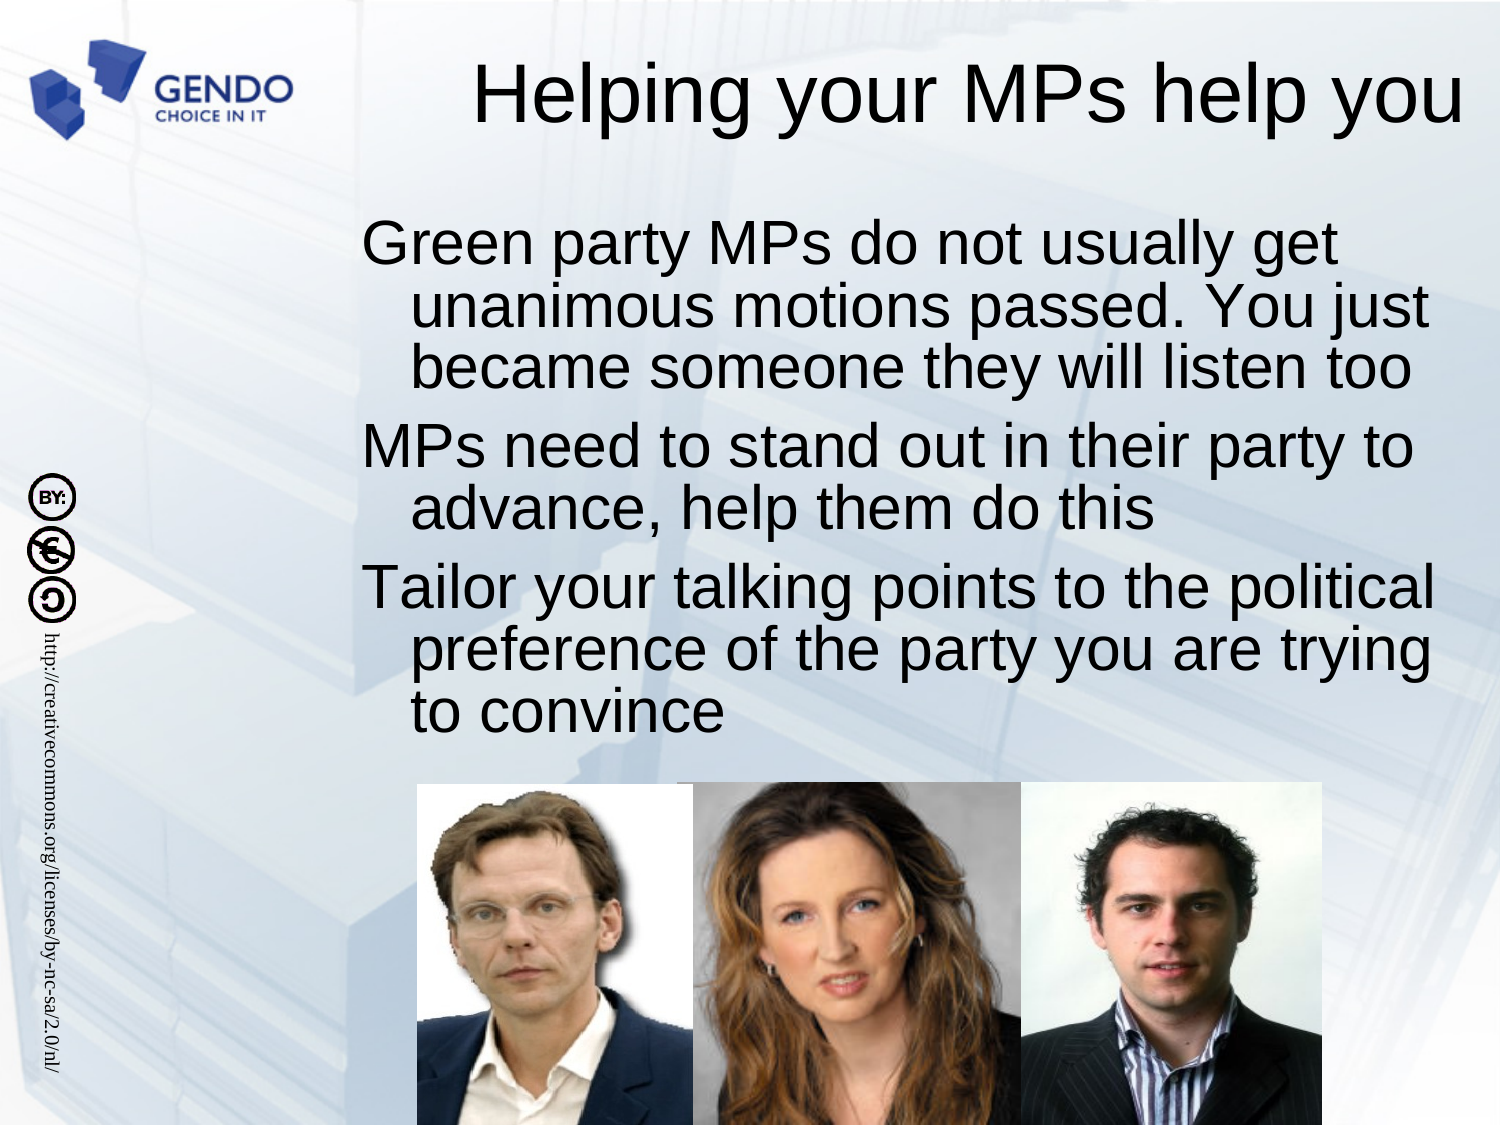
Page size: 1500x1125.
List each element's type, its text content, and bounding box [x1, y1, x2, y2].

list Green party MPs do not usually get unanimous motions passed. You just became someone they will listen too MPs need to stand out in their party to advance, help them do this Tailor your talking points to the political preference of the party you are trying to convince [361, 215, 1500, 936]
title Helping your MPs help you [309, 25, 1500, 170]
picture [0, 0, 1500, 1125]
